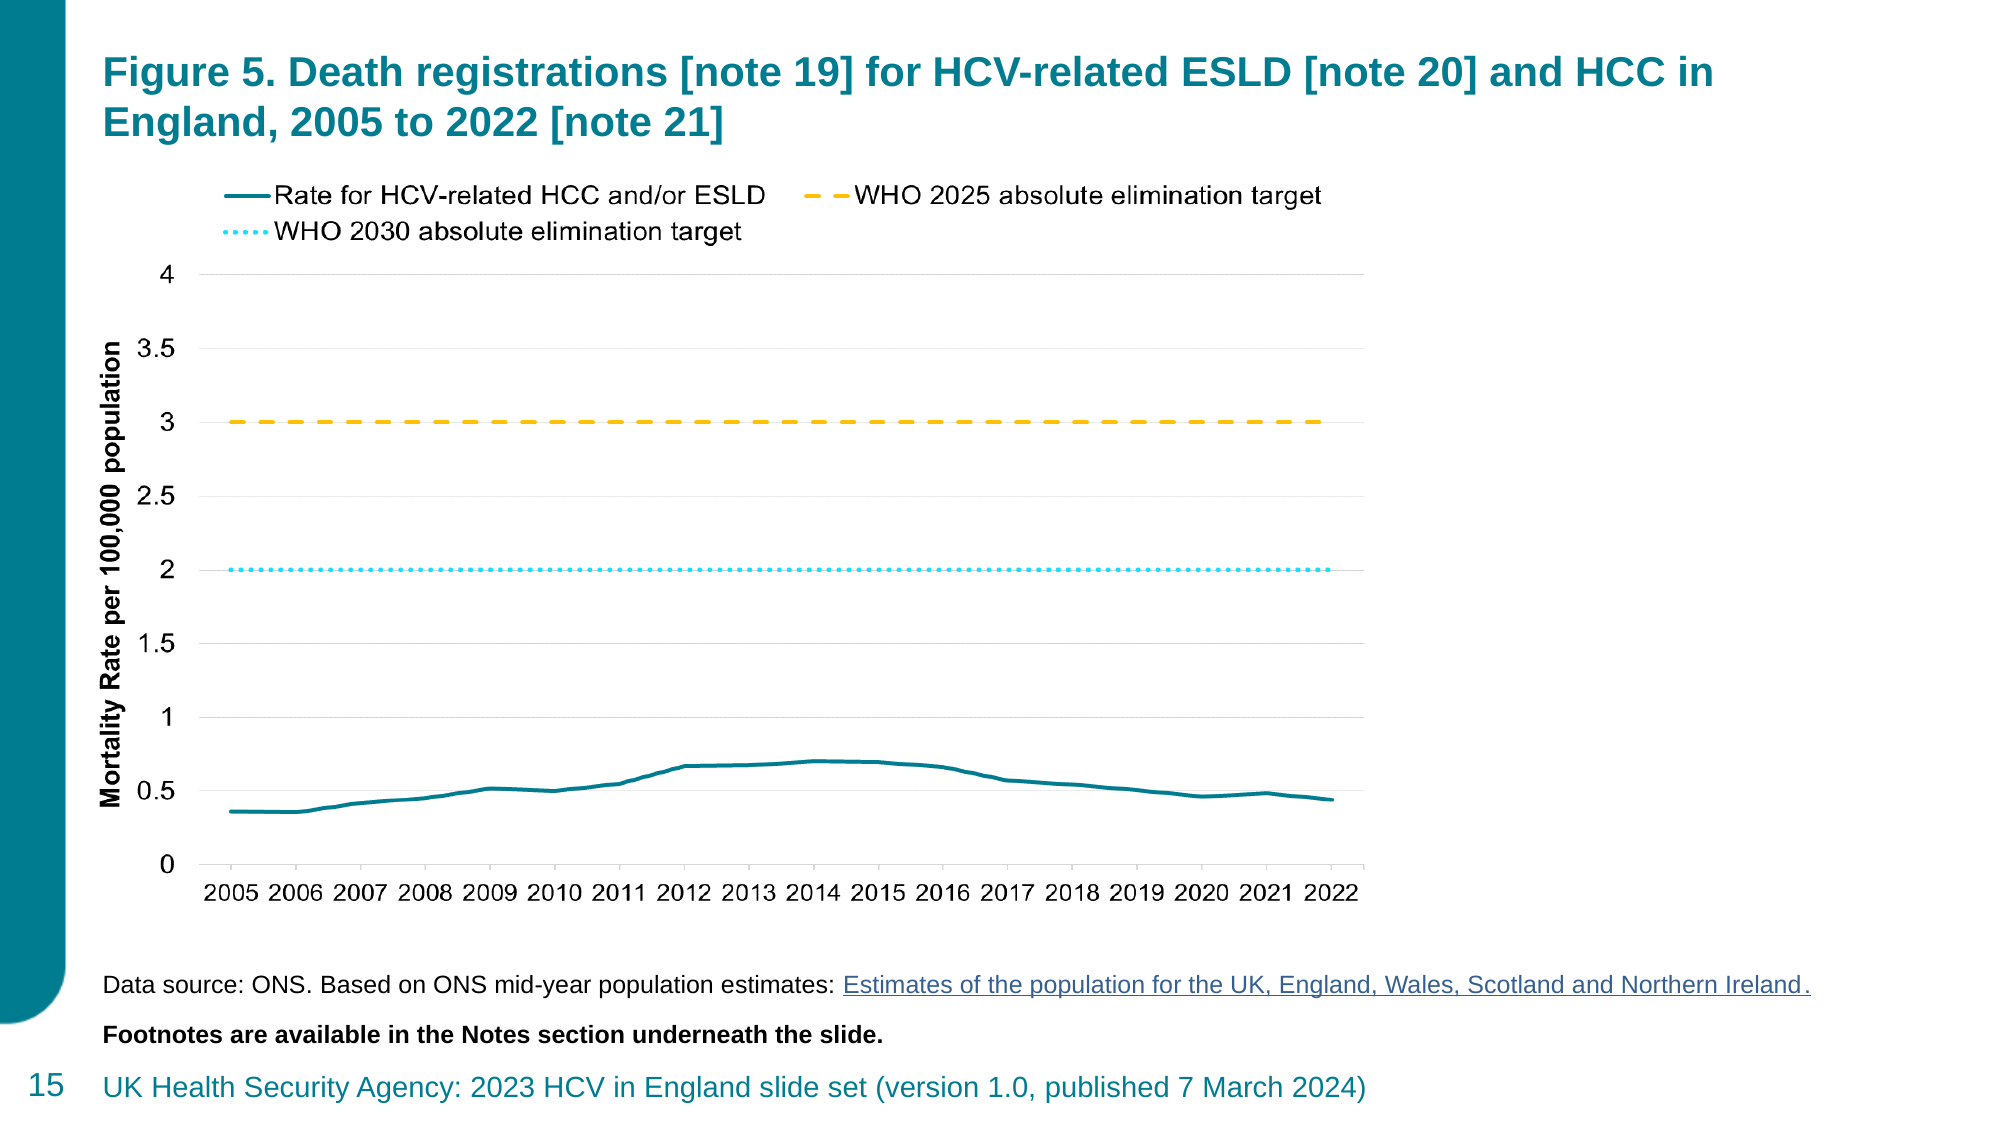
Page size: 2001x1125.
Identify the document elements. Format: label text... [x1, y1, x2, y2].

text_box UK Health Security Agency: 2023 HCV in England slide set (version 1.0, published 7 March 2024) [87, 1055, 1730, 1116]
text_box [12, 1056, 87, 1115]
picture [87, 168, 1379, 935]
text_box Data source: ONS. Based on ONS mid-year population estimates: Estimates of the population for the UK, England, Wales, Scotland and Northern Ireland. [87, 957, 1884, 1004]
title Figure 5. Death registrations [note 19] for HCV-related ESLD [note 20] and HCC in England, 2005 to 2022 [note 21] [87, 37, 1913, 171]
text_box Footnotes are available in the Notes section underneath the slide. [87, 1010, 1160, 1055]
